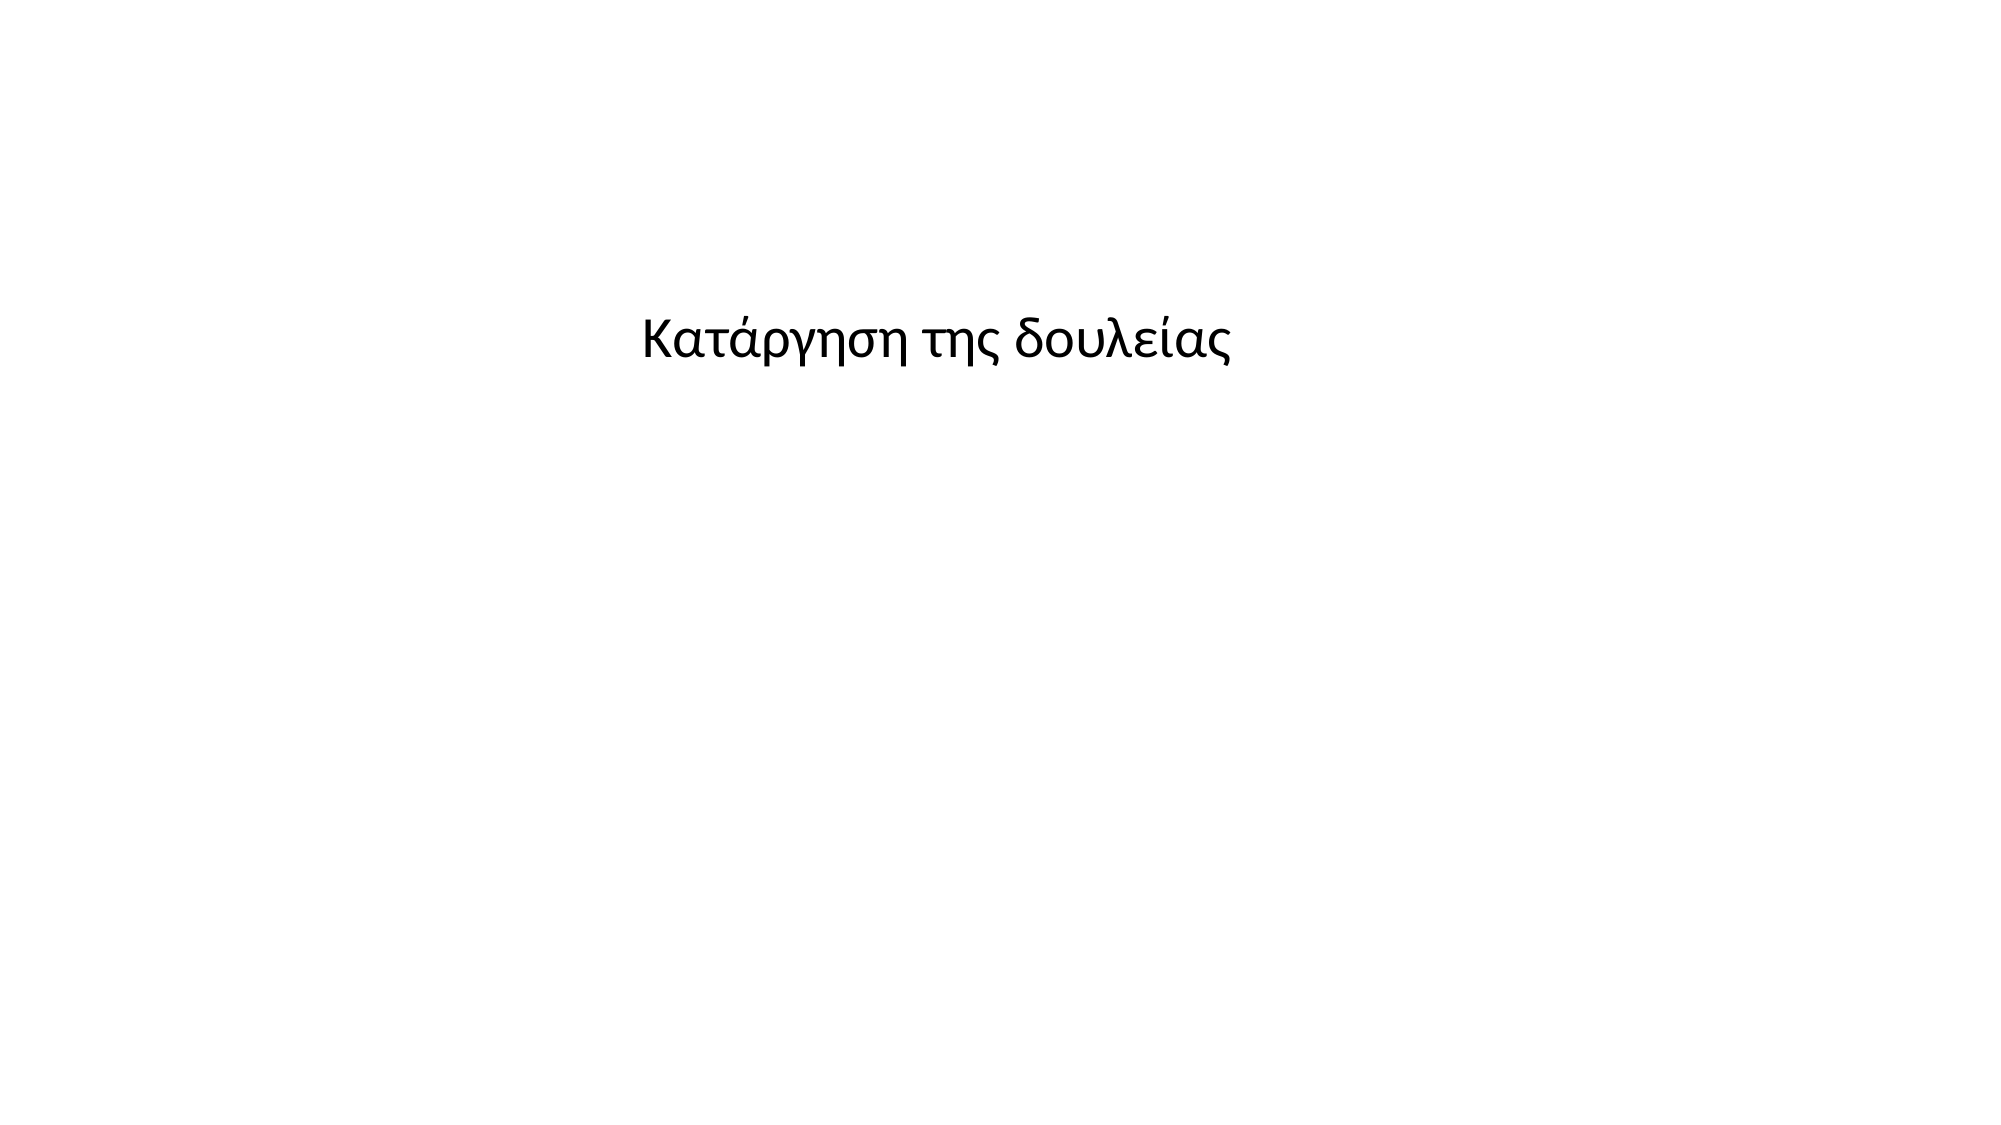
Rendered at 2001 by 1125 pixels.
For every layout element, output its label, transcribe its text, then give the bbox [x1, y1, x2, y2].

list Κατάργηση της δουλείας [137, 299, 1863, 1014]
